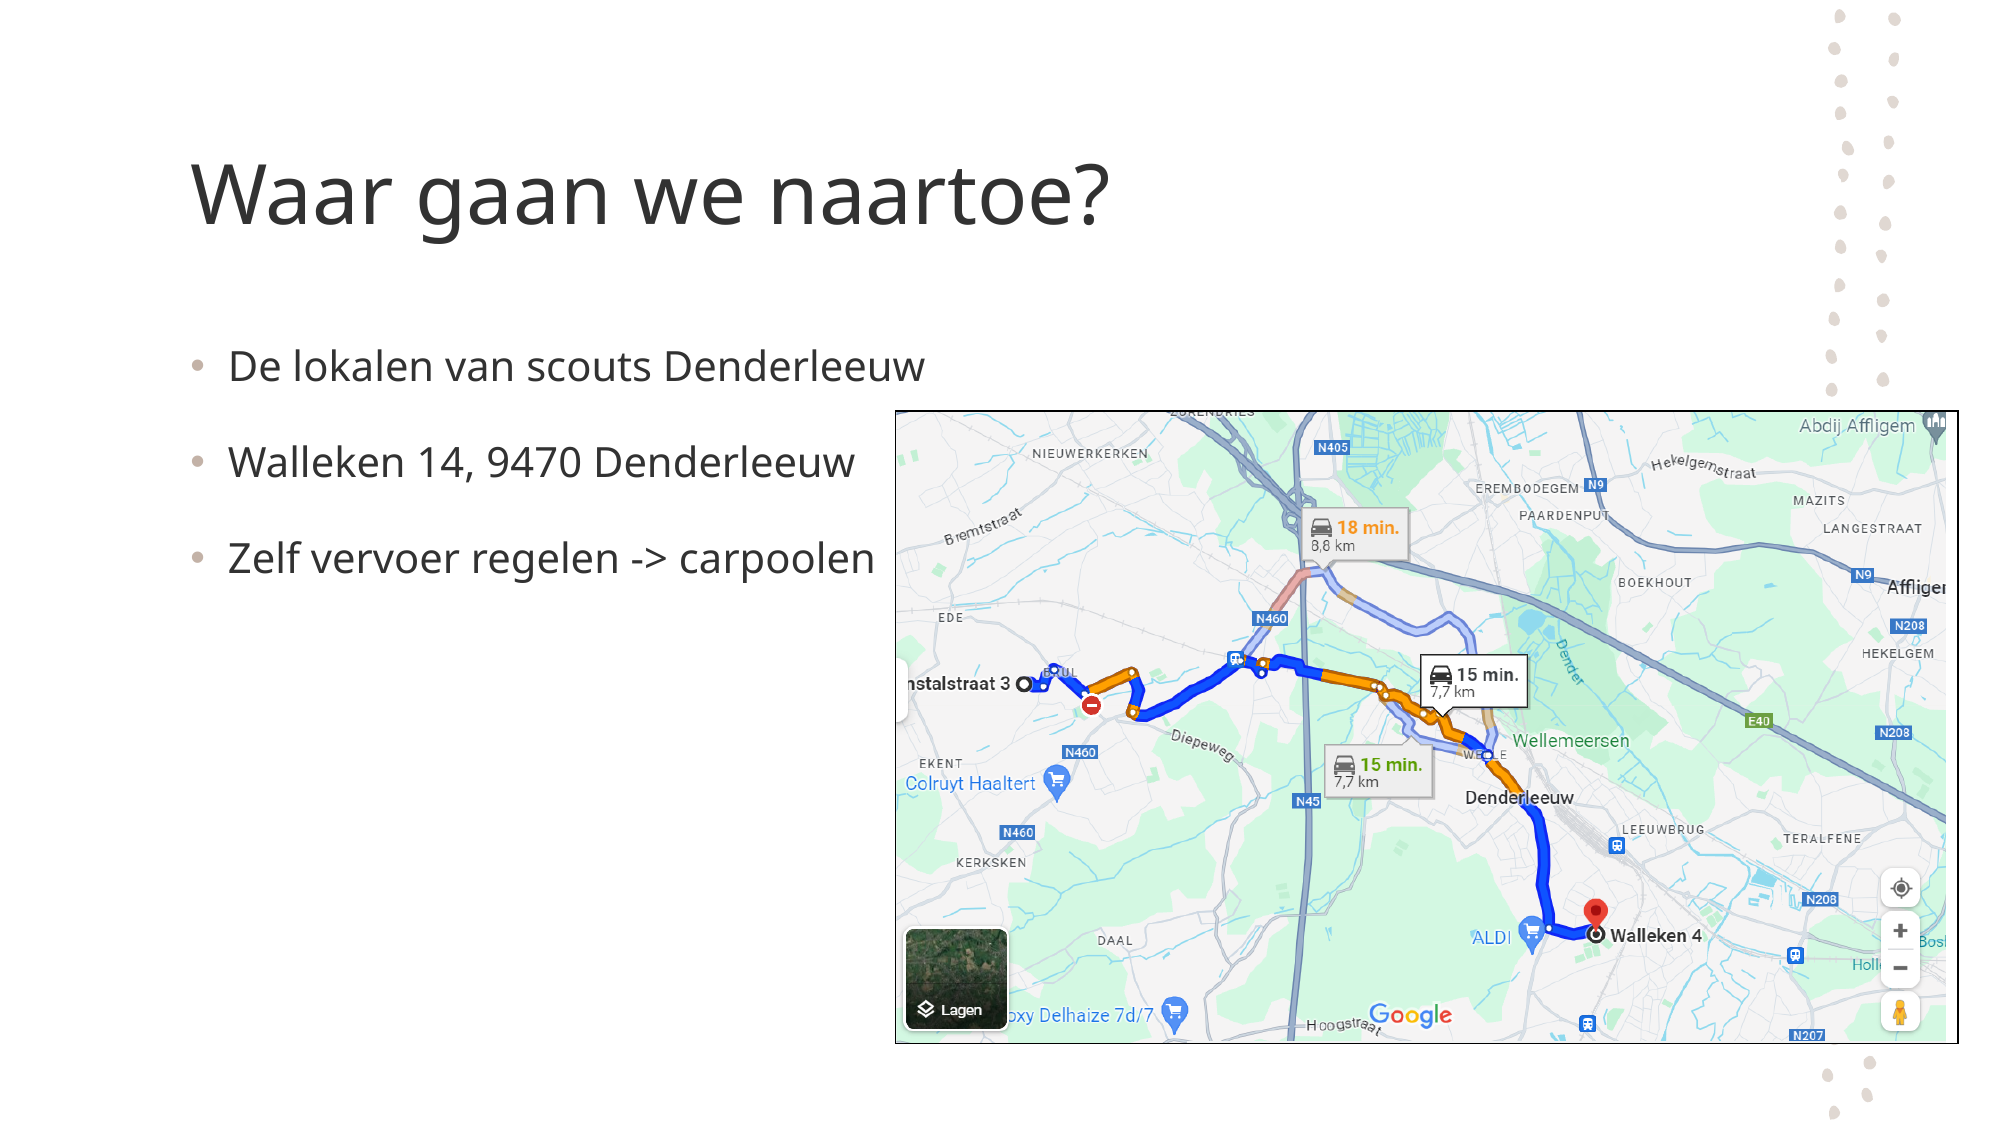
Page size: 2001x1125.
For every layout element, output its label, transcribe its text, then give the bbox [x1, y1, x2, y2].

list De lokalen van scouts Denderleeuw Walleken 14, 9470 Denderleeuw Zelf vervoer regelen -> carpoolen [175, 307, 1756, 922]
title Waar gaan we naartoe? [175, 82, 1756, 300]
picture [896, 411, 1958, 1043]
